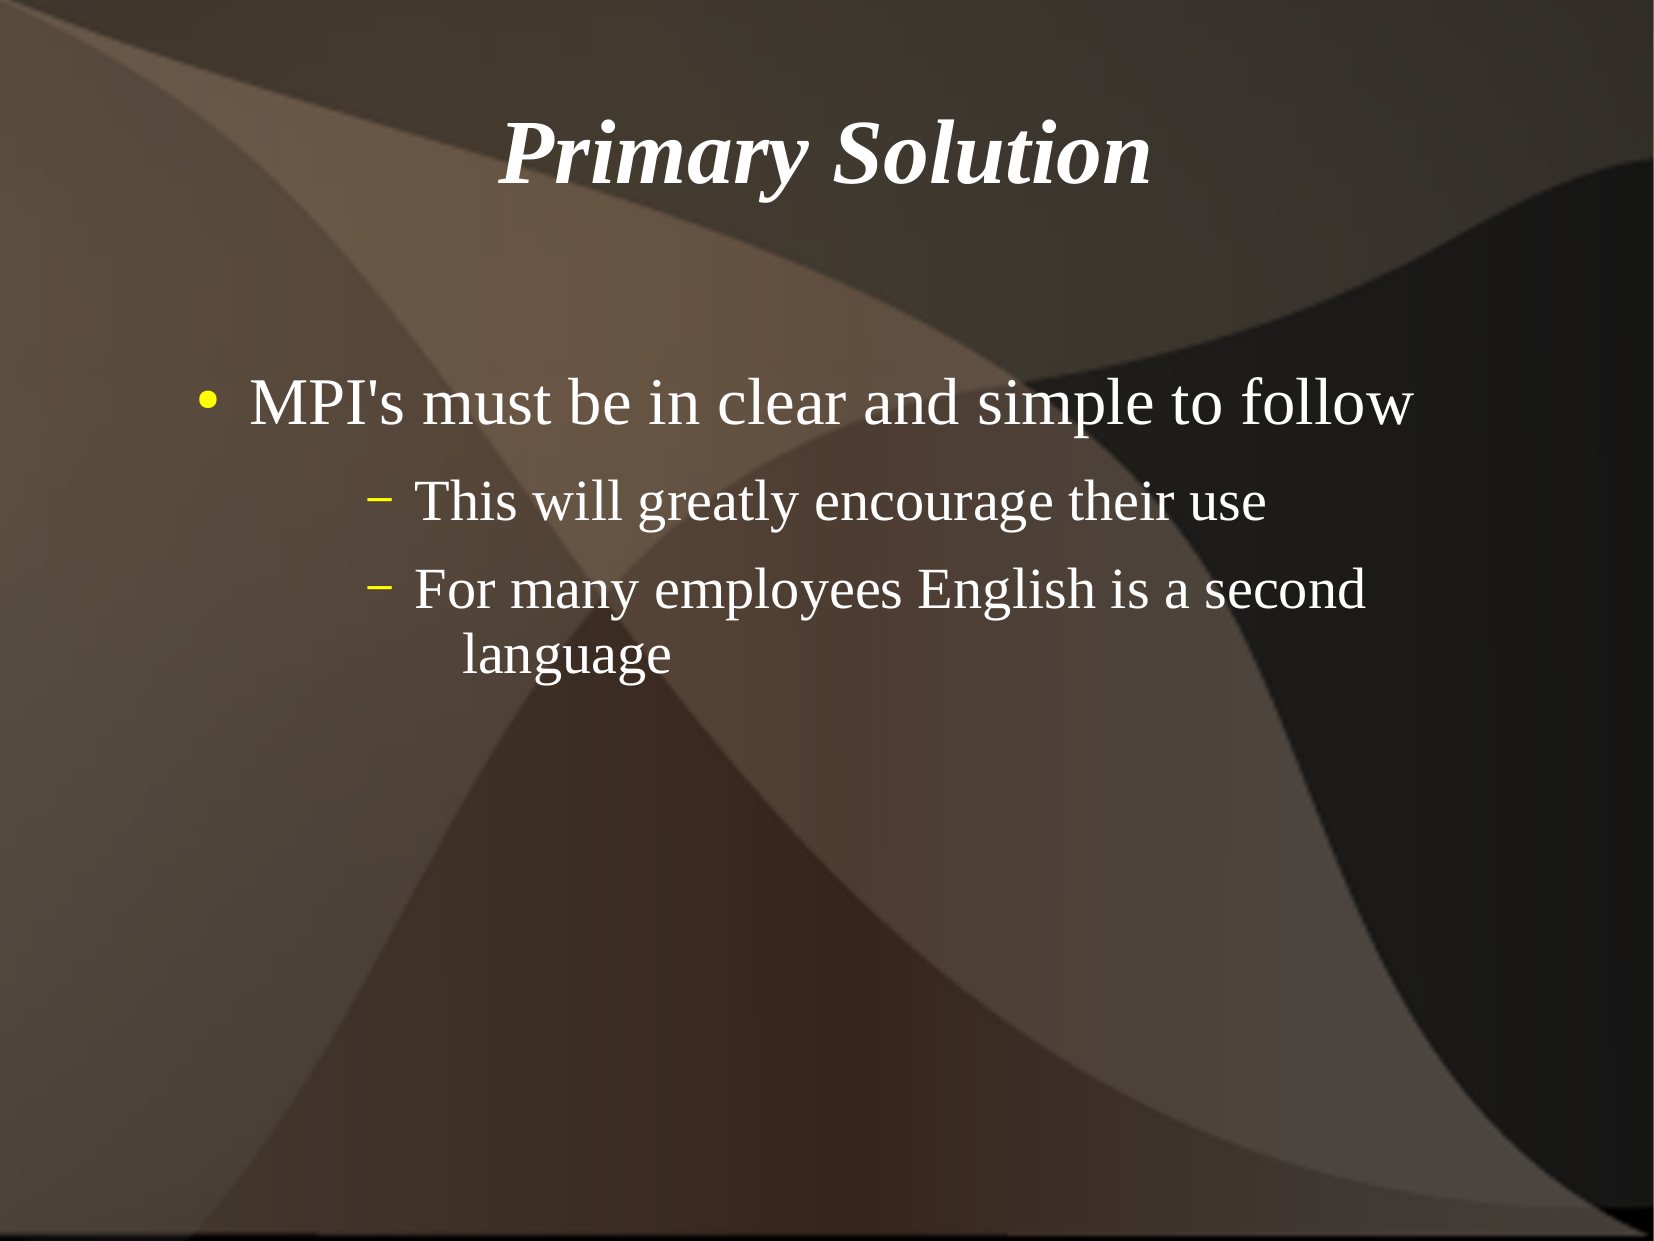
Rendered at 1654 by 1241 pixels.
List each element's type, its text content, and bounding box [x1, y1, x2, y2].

list MPI's must be in clear and simple to follow This will greatly encourage their use For many employees English is a second language [178, 364, 1570, 1147]
title Primary Solution [82, 49, 1571, 257]
picture [0, 0, 1654, 1241]
